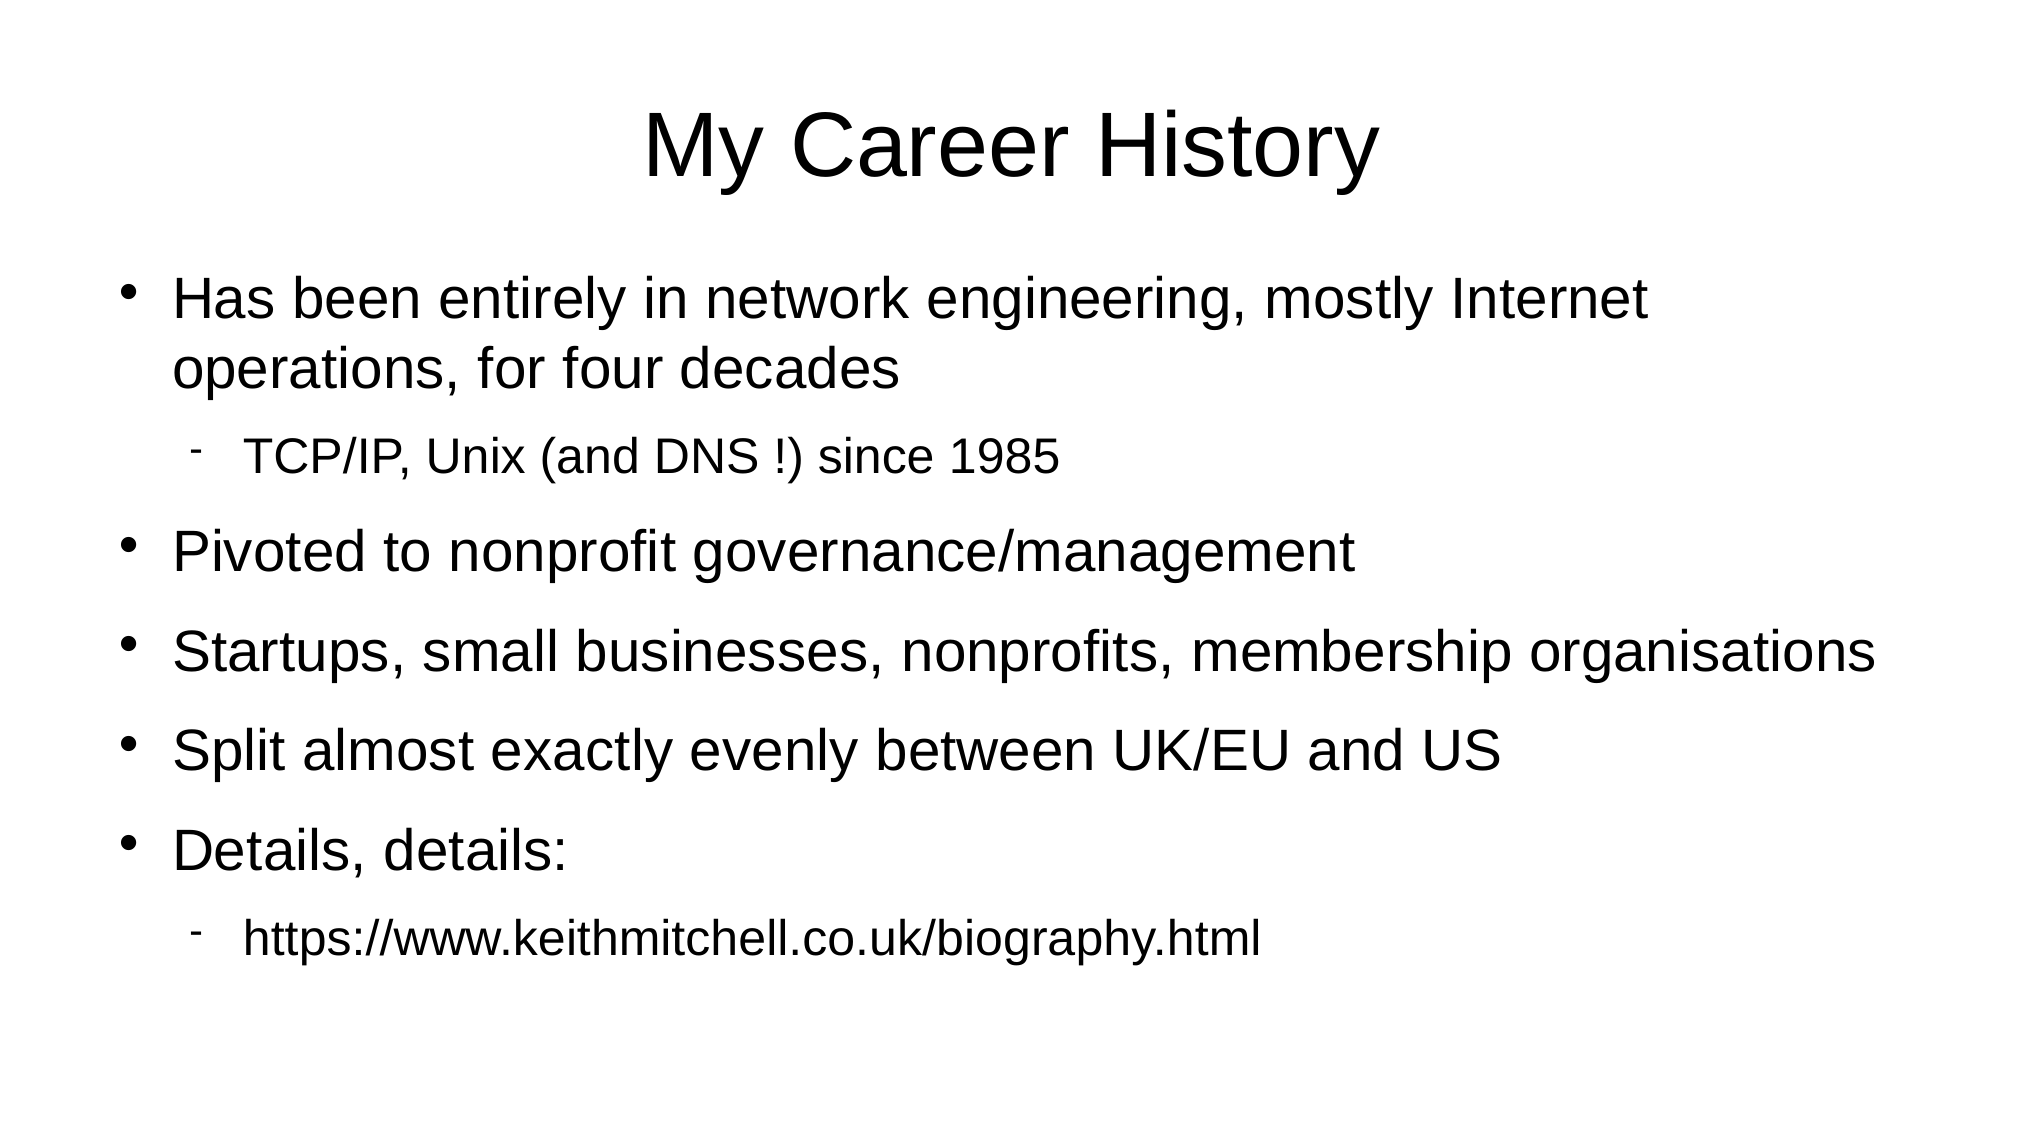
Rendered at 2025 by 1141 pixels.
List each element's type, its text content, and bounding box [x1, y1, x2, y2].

title My Career History [101, 45, 1924, 236]
list Has been entirely in network engineering, mostly Internet operations, for four decades TCP/IP, Unix (and DNS !) since 1985 Pivoted to nonprofit governance/management Startups, small businesses, nonprofits, membership organisations Split almost exactly evenly between UK/EU and US Details, details: https://www.keithmitchell.co.uk/biography.html [101, 260, 1924, 921]
